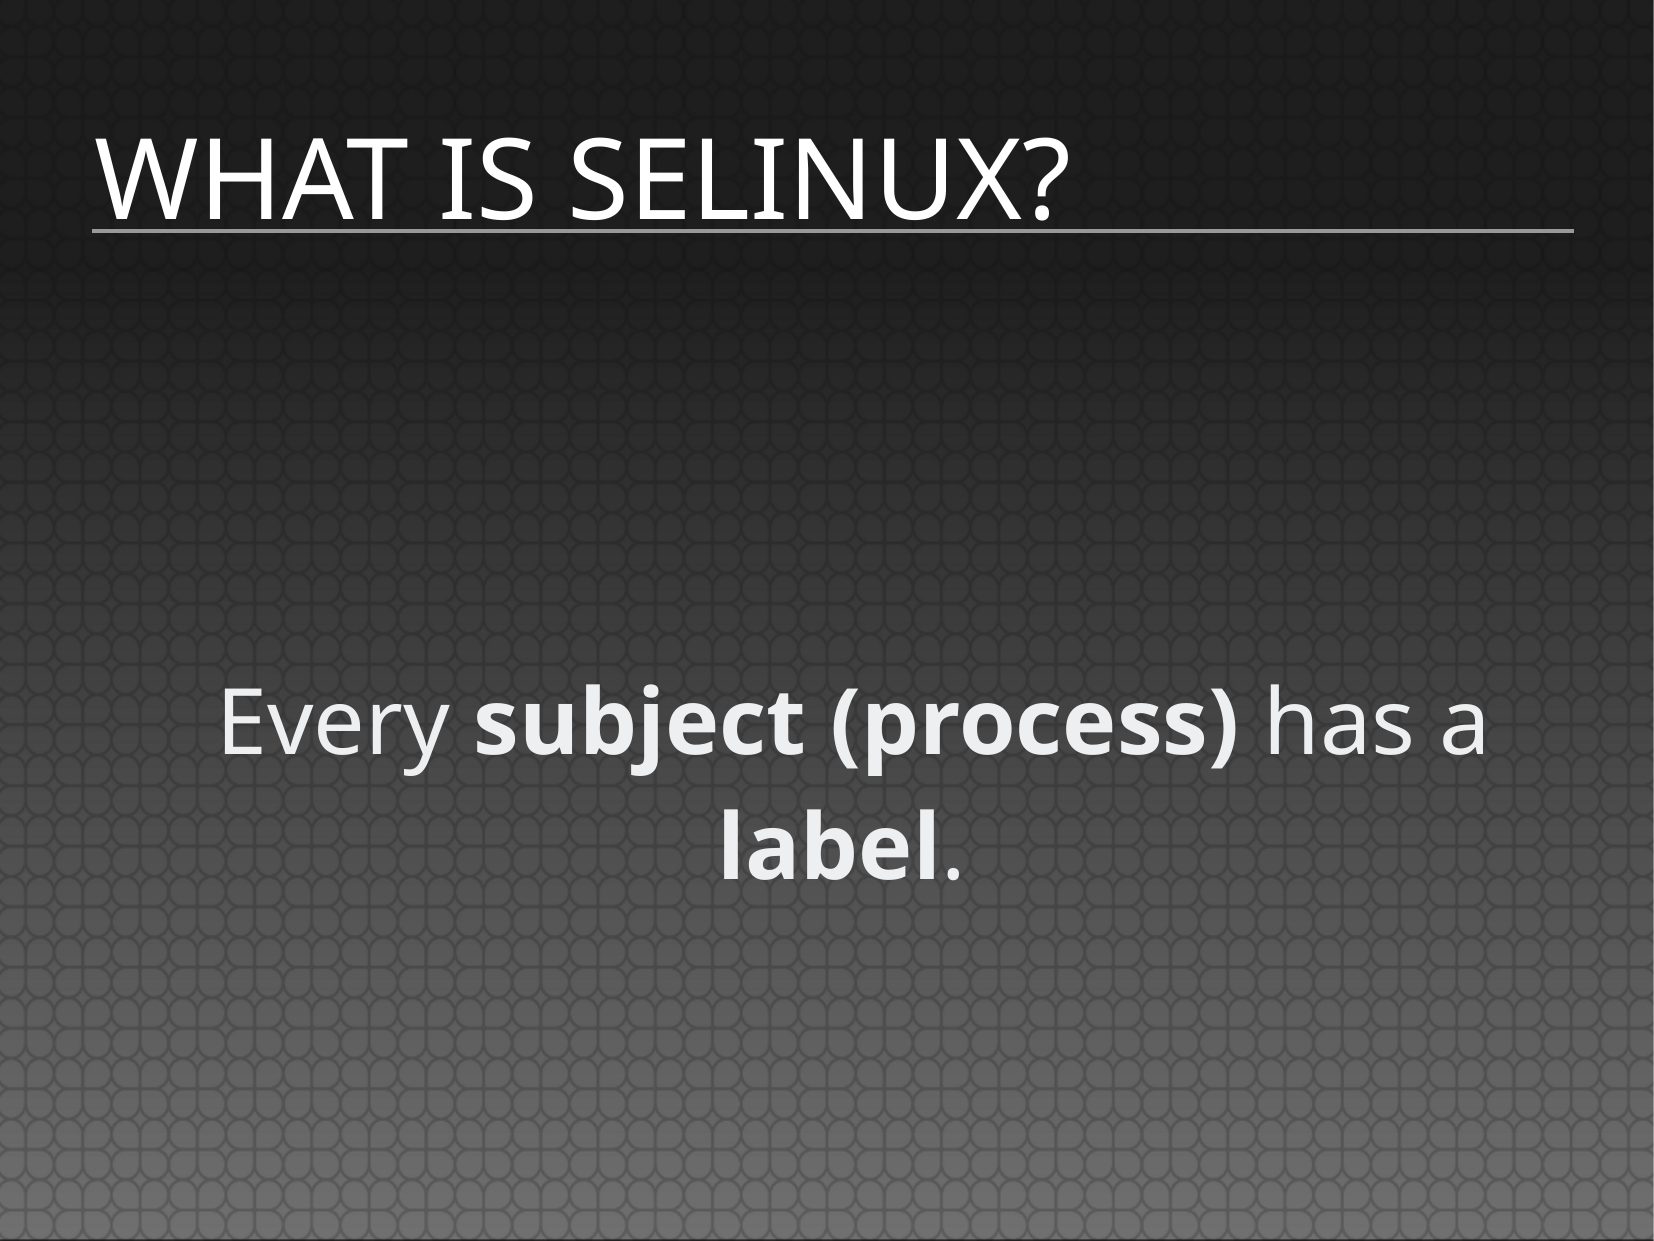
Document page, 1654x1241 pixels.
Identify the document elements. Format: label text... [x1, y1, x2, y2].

title WHAT IS SELINUX? [94, 100, 1426, 251]
list Every subject (process) has a label. [112, 227, 1501, 1204]
picture [0, 0, 1654, 1241]
